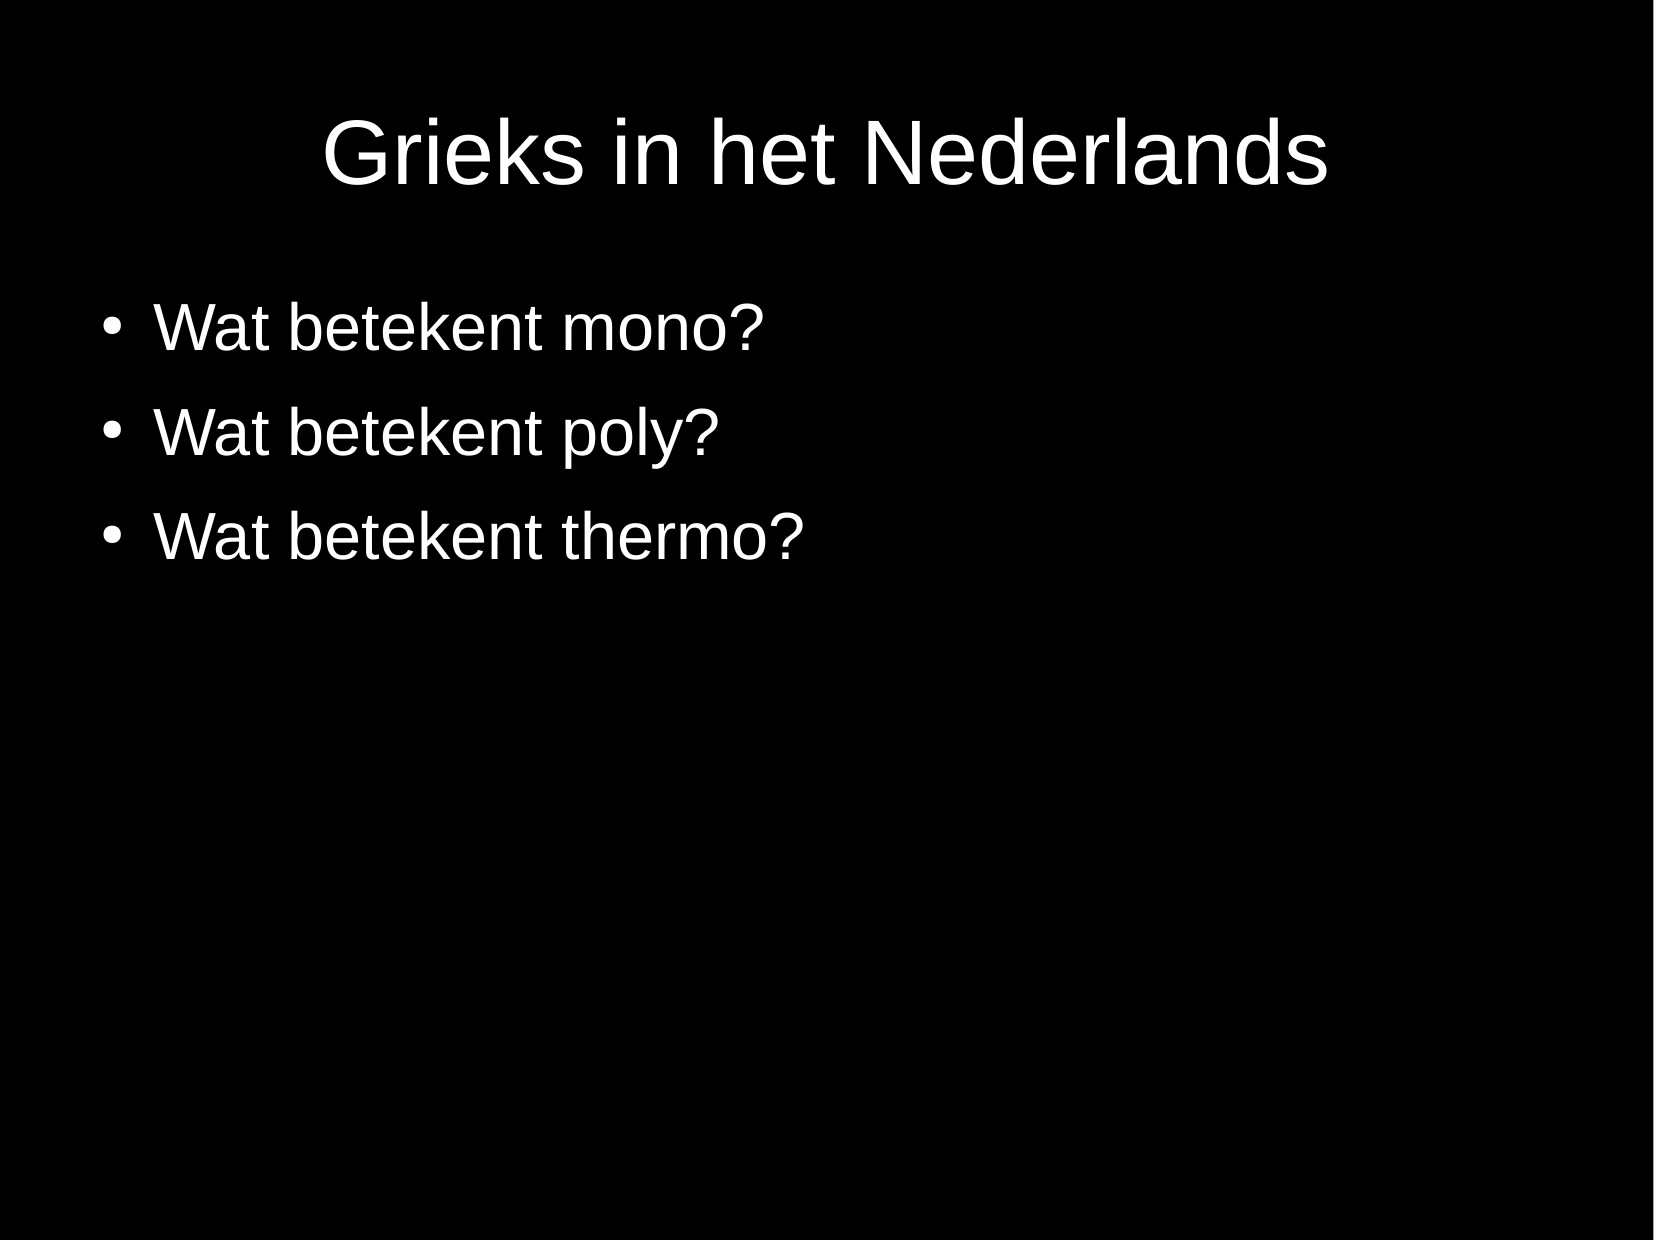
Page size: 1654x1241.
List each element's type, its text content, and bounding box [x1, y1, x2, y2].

title Grieks in het Nederlands [82, 49, 1571, 257]
list Wat betekent mono? Wat betekent poly? Wat betekent thermo? [82, 290, 1571, 1010]
